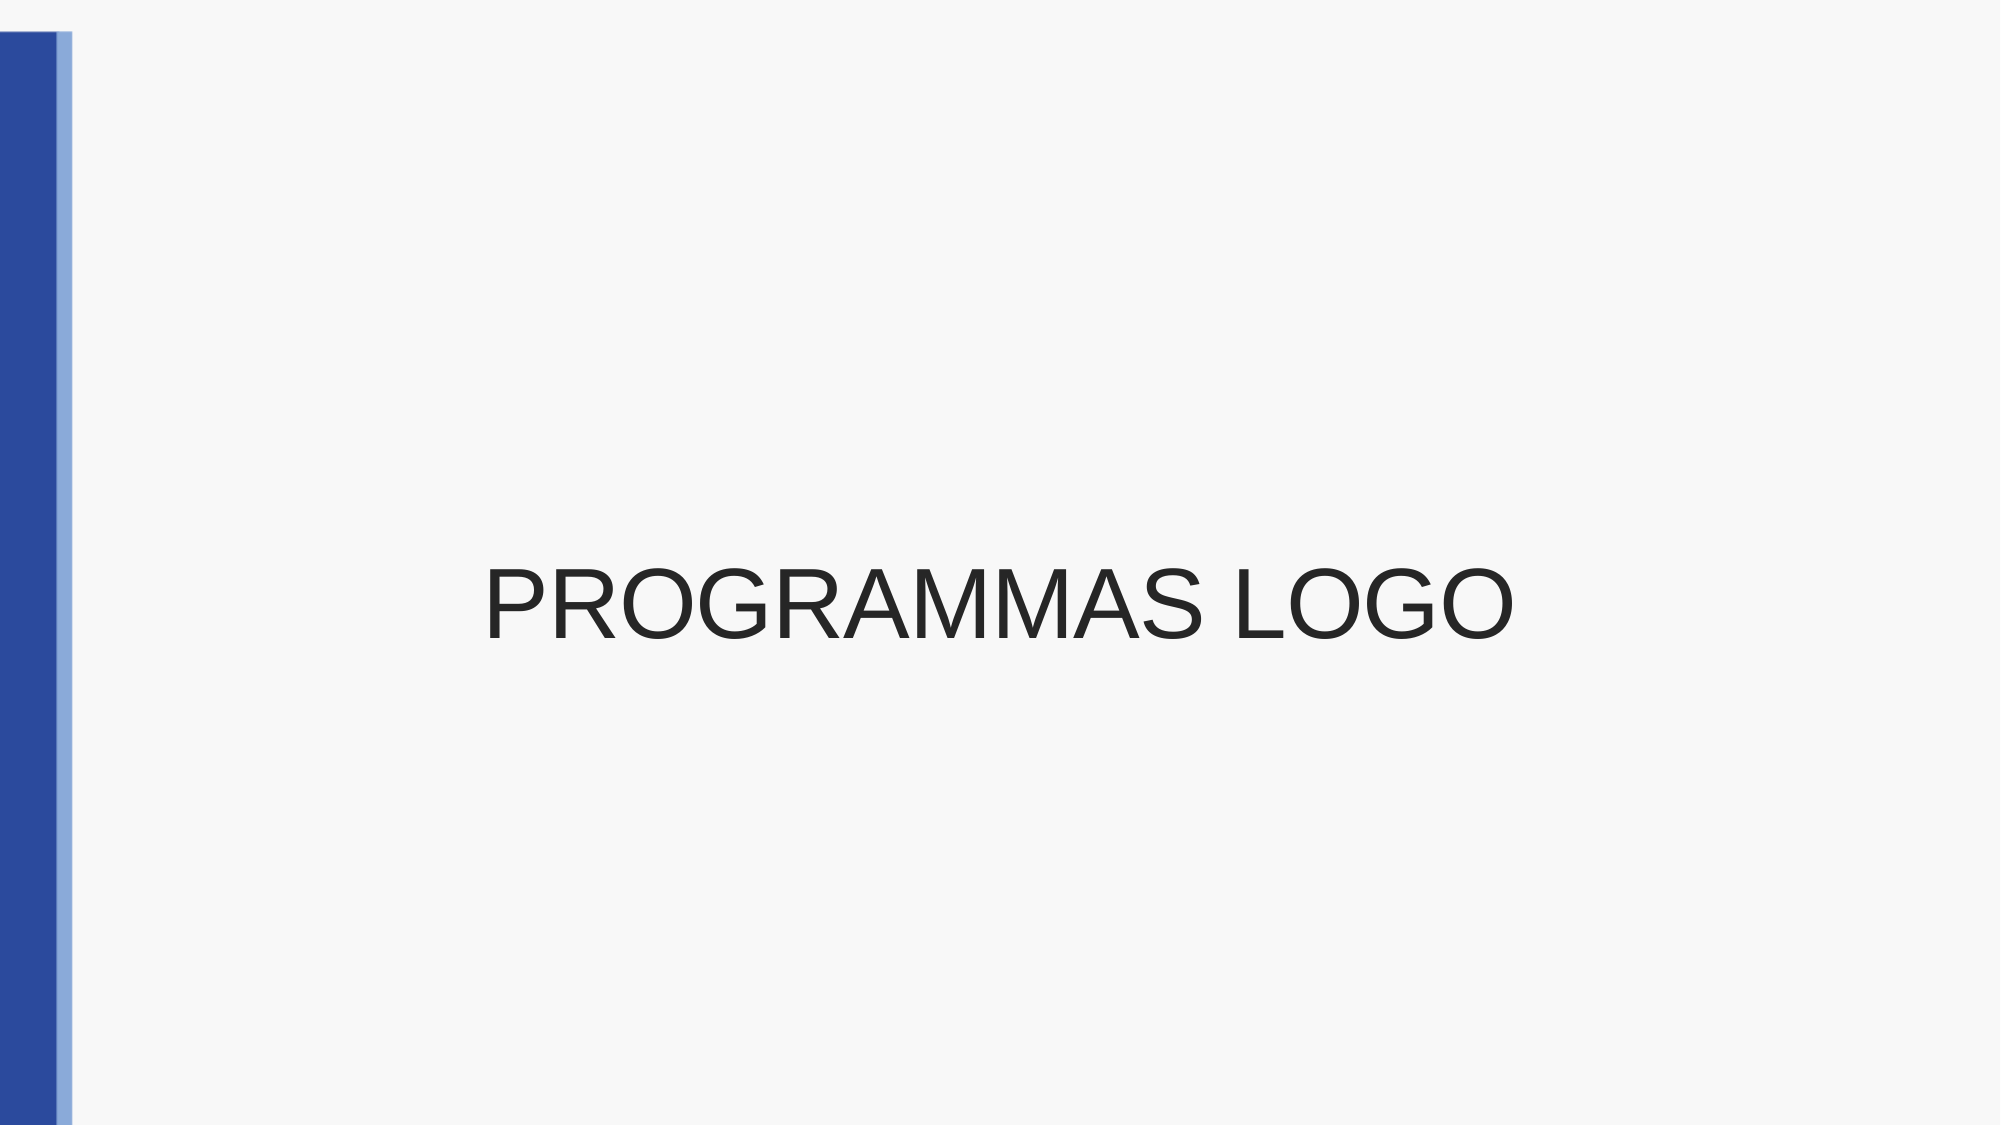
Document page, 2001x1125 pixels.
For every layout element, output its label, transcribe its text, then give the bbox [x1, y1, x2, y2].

title PROGRAMMAS LOGO [249, 481, 1750, 667]
